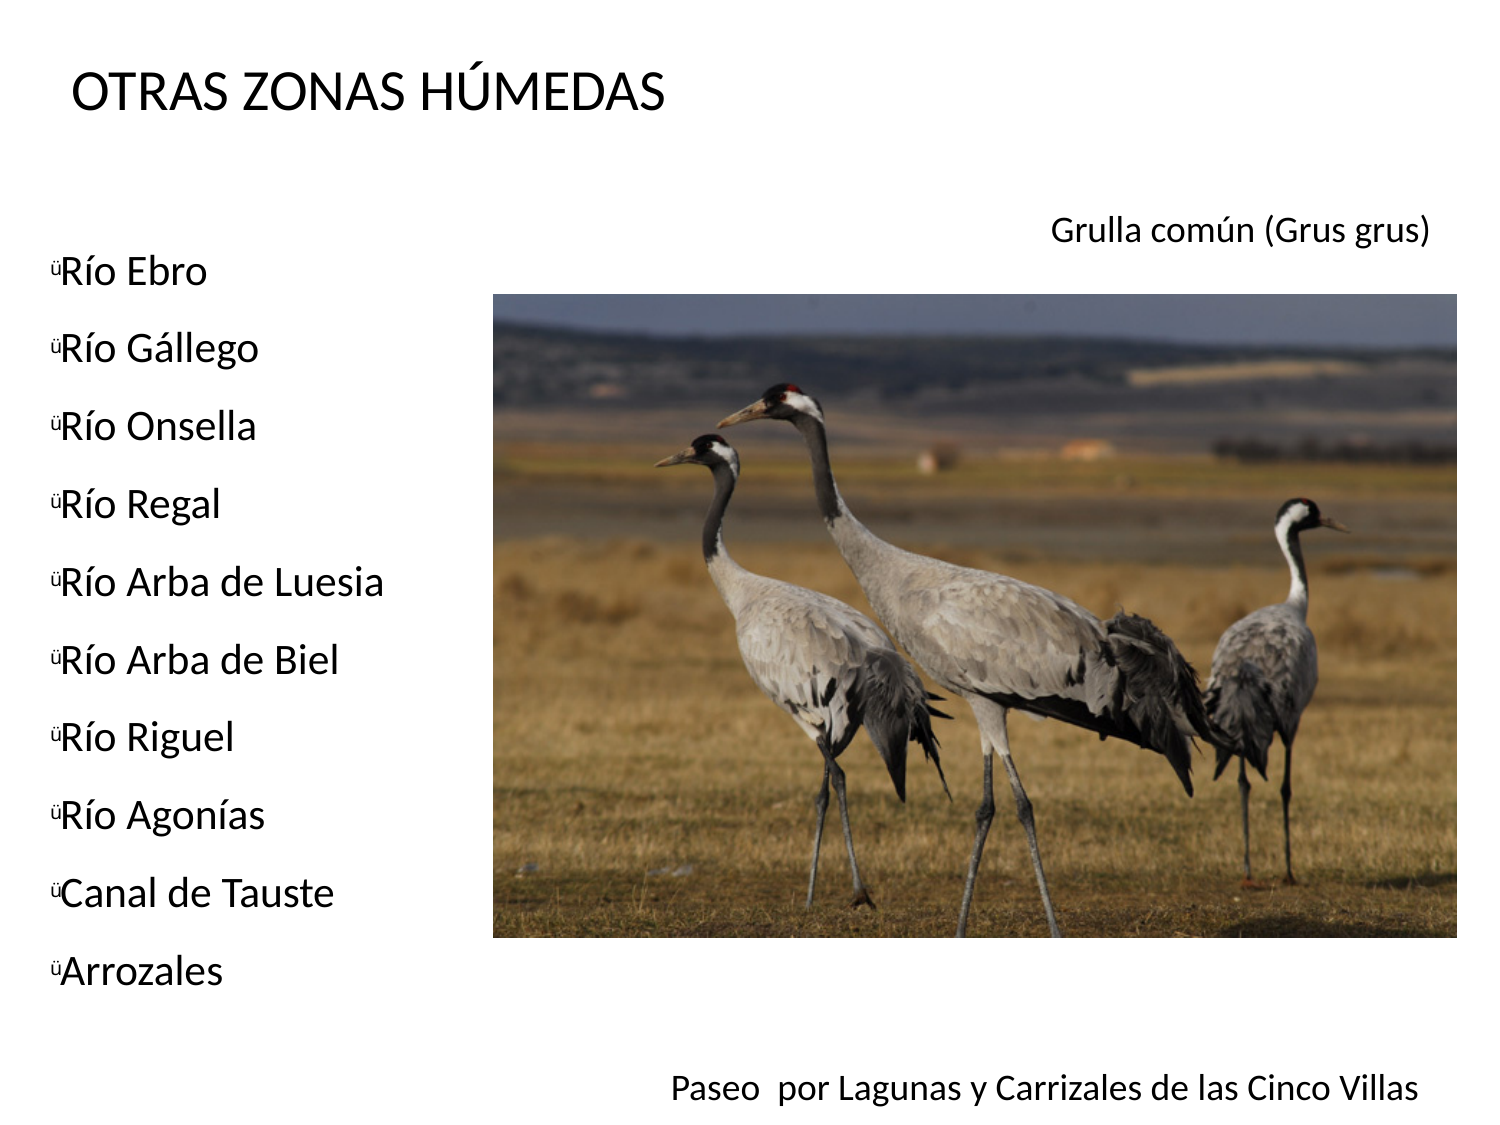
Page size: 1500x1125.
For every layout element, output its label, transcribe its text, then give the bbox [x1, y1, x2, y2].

text_box Grulla común (Grus grus) [1030, 206, 1453, 260]
text_box Paseo por Lagunas y Carrizales de las Cinco Villas [656, 1064, 1500, 1118]
picture [493, 293, 1457, 939]
title OTRAS ZONAS HÚMEDAS [0, 44, 739, 236]
list Río Ebro Río Gállego Río Onsella Río Regal Río Arba de Luesia Río Arba de Biel Río Riguel Río Agonías Canal de Tauste Arrozales [35, 234, 529, 1004]
